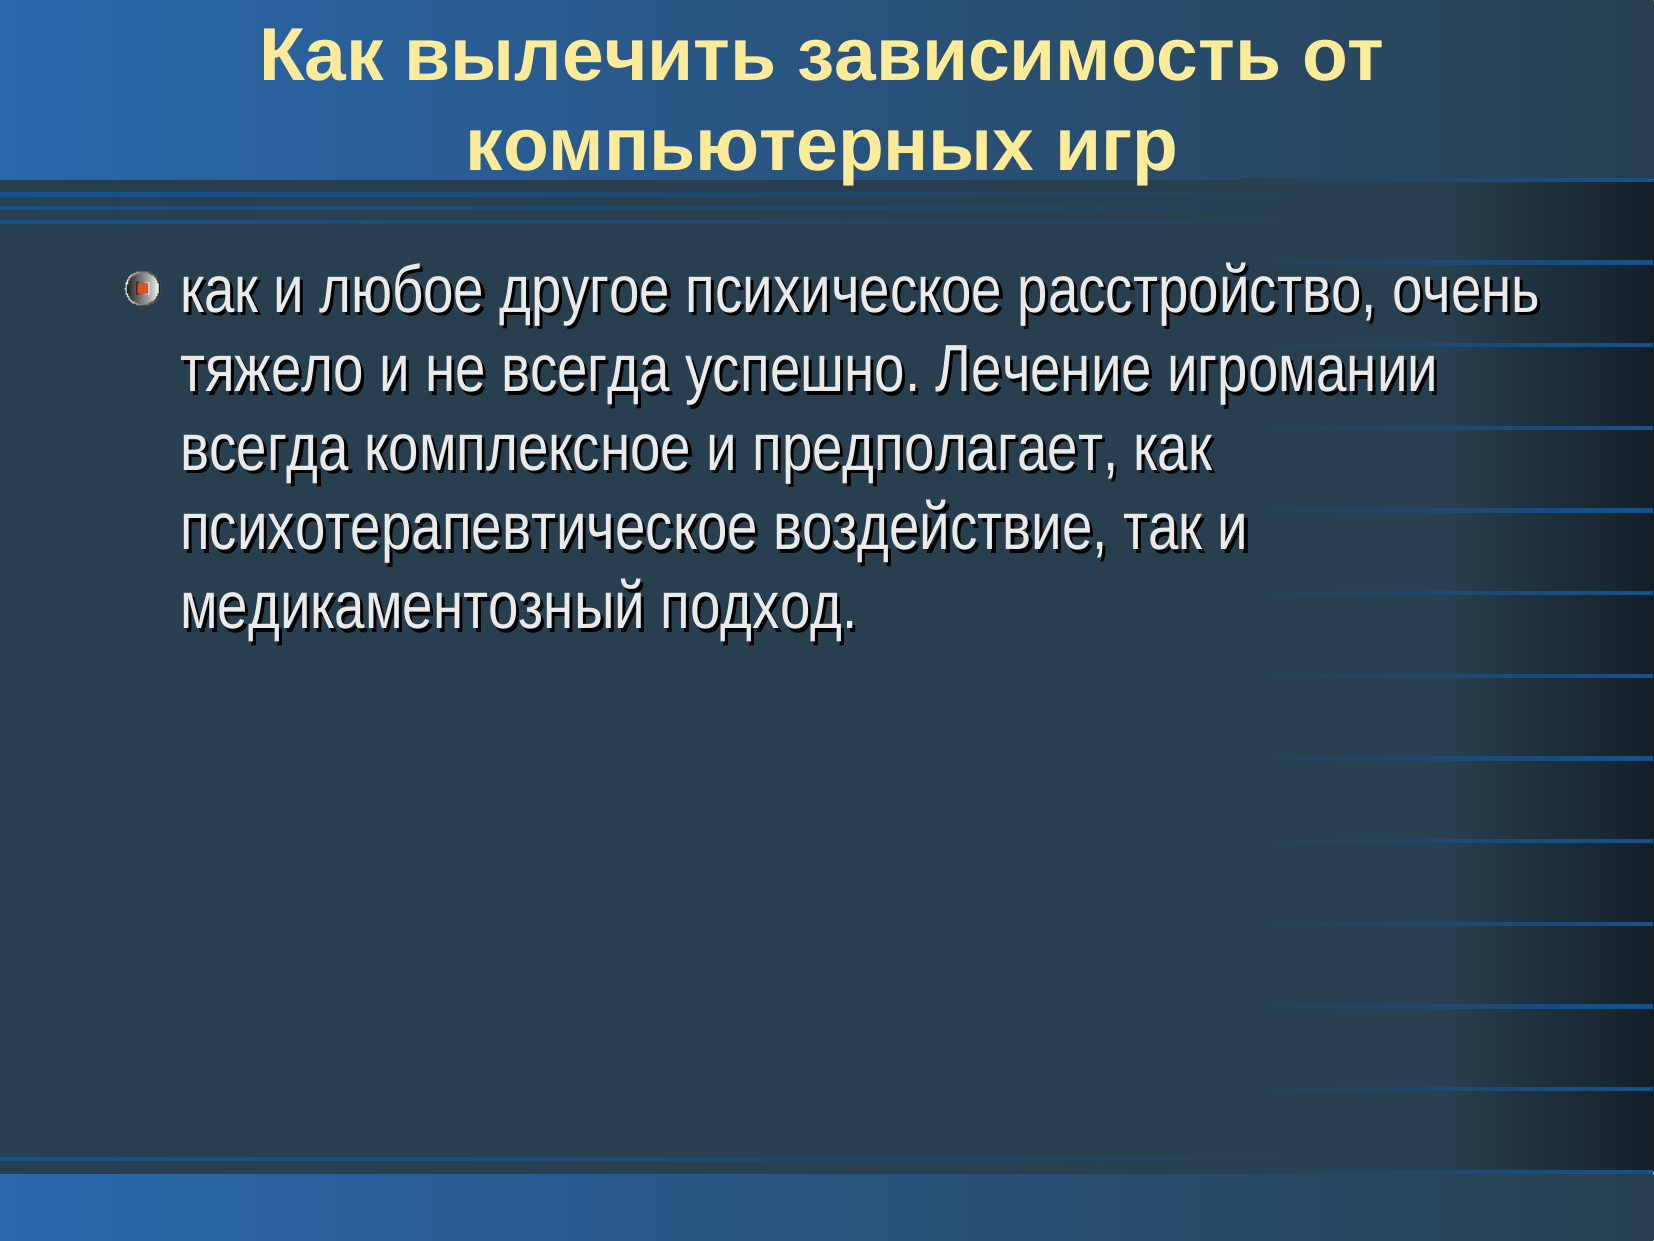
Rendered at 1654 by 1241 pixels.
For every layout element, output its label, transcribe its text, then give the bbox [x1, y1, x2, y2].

list как и любое другое психическое расстройство, очень тяжело и не всегда успешно. Лечение игромании всегда комплексное и предполагает, как психотерапевтическое воздействие, так и медикаментозный подход. [123, 247, 1565, 1123]
title Как вылечить зависимость от компьютерных игр [91, 9, 1553, 184]
